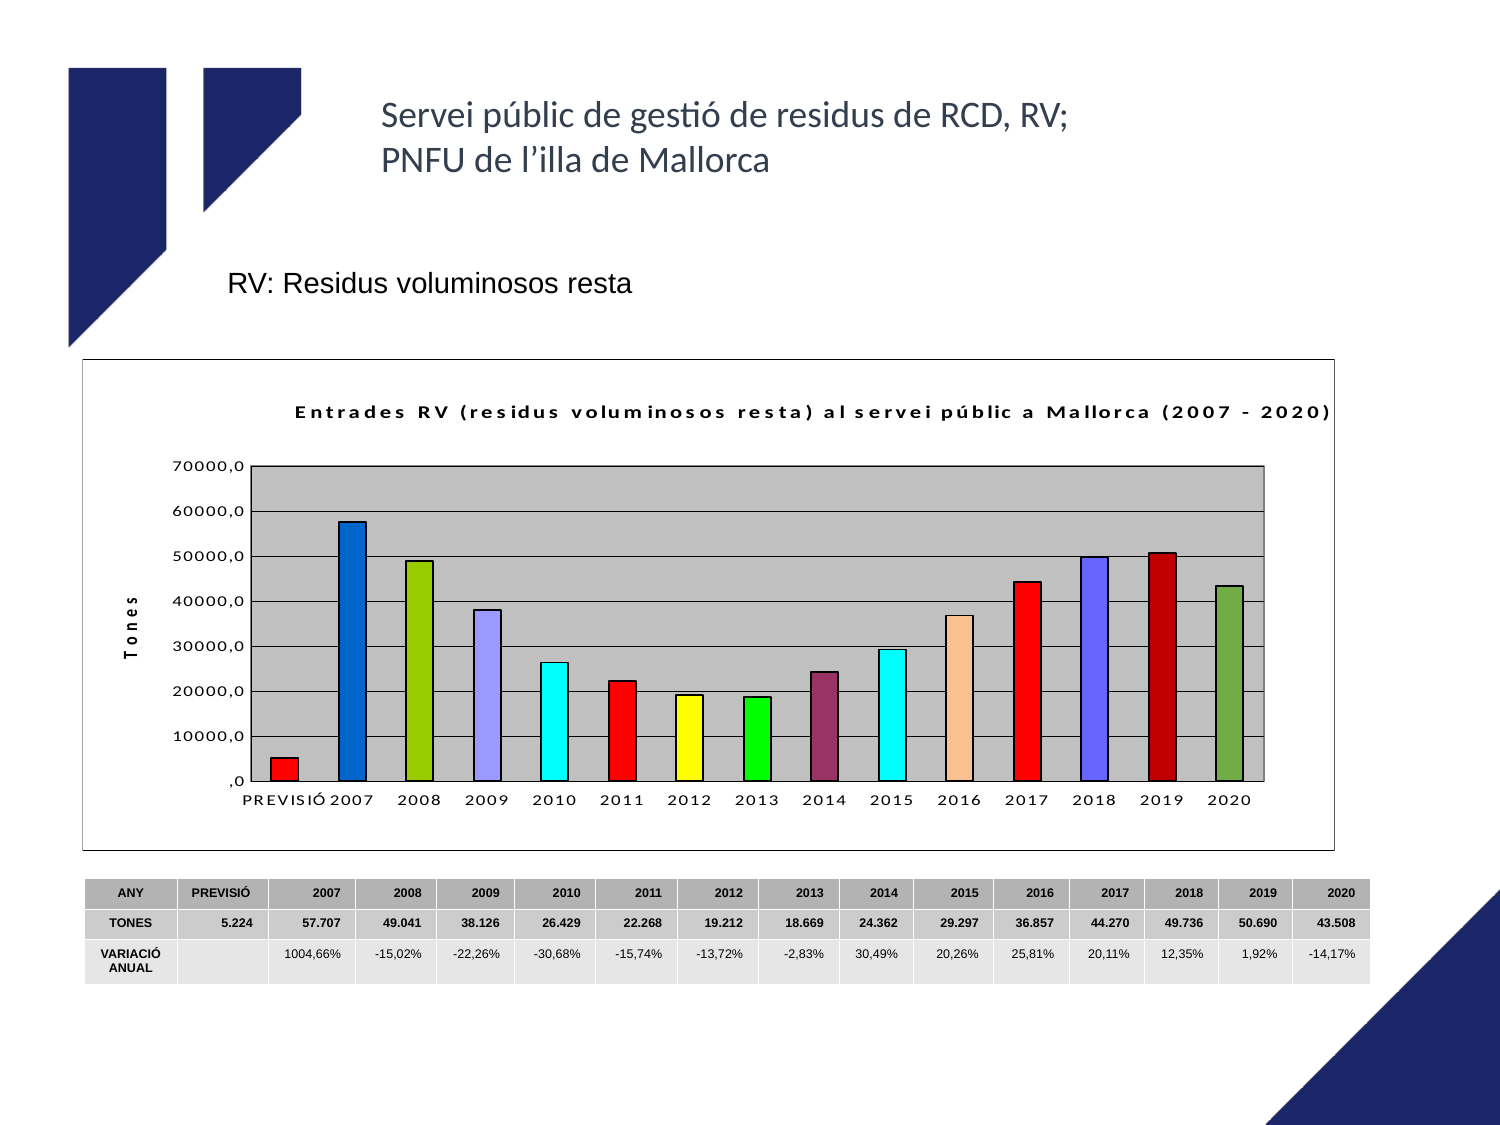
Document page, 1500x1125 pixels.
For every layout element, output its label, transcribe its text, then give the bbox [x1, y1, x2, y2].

table_cell 50.690 [1219, 910, 1292, 939]
table_header 2016 [994, 879, 1069, 909]
table_cell 30,49% [840, 940, 913, 984]
table_header 2008 [356, 879, 436, 909]
text_box RV: Residus voluminosos resta [212, 260, 945, 319]
table_cell 25,81% [994, 940, 1069, 984]
table_header 2013 [759, 879, 839, 909]
table_header 2009 [437, 879, 514, 909]
table_cell 1,92% [1219, 940, 1292, 984]
title Servei públic de gestió de residus de RCD, RV; PNFU de l’illa de Mallorca [366, 82, 1099, 213]
table_cell 29.297 [914, 910, 993, 939]
table_cell TONES [85, 910, 177, 939]
table_cell 12,35% [1145, 940, 1218, 984]
table_header 2020 [1293, 879, 1370, 909]
table_header 2015 [914, 879, 993, 909]
table_cell -15,74% [596, 940, 677, 984]
table_cell -14,17% [1293, 940, 1370, 984]
table_header PREVISIÓ [178, 879, 268, 909]
table_header 2019 [1219, 879, 1292, 909]
table_header 2007 [269, 879, 355, 909]
table_cell 44.270 [1070, 910, 1144, 939]
table_cell 22.268 [596, 910, 677, 939]
table_cell 57.707 [269, 910, 355, 939]
table_header 2018 [1145, 879, 1218, 909]
table_cell 5.224 [178, 910, 268, 939]
table_cell 38.126 [437, 910, 514, 939]
table_cell 36.857 [994, 910, 1069, 939]
table_cell [178, 940, 268, 984]
table_cell 24.362 [840, 910, 913, 939]
table_header ANY [85, 879, 177, 909]
table_cell VARIACIÓ ANUAL [85, 940, 177, 984]
table_header 2014 [840, 879, 913, 909]
table_cell -2,83% [759, 940, 839, 984]
table_cell 1004,66% [269, 940, 355, 984]
table_header 2010 [515, 879, 595, 909]
table_cell 49.041 [356, 910, 436, 939]
table_cell -22,26% [437, 940, 514, 984]
table_header 2011 [596, 879, 677, 909]
table_cell 20,11% [1070, 940, 1144, 984]
table_cell -15,02% [356, 940, 436, 984]
table_cell 19.212 [678, 910, 758, 939]
table_cell 18.669 [759, 910, 839, 939]
table_cell 49.736 [1145, 910, 1218, 939]
table_cell 20,26% [914, 940, 993, 984]
table_header 2012 [678, 879, 758, 909]
picture [0, 0, 1500, 1125]
table_header 2017 [1070, 879, 1144, 909]
table_cell -13,72% [678, 940, 758, 984]
table_cell -30,68% [515, 940, 595, 984]
table_cell 26.429 [515, 910, 595, 939]
table_cell 43.508 [1293, 910, 1370, 939]
